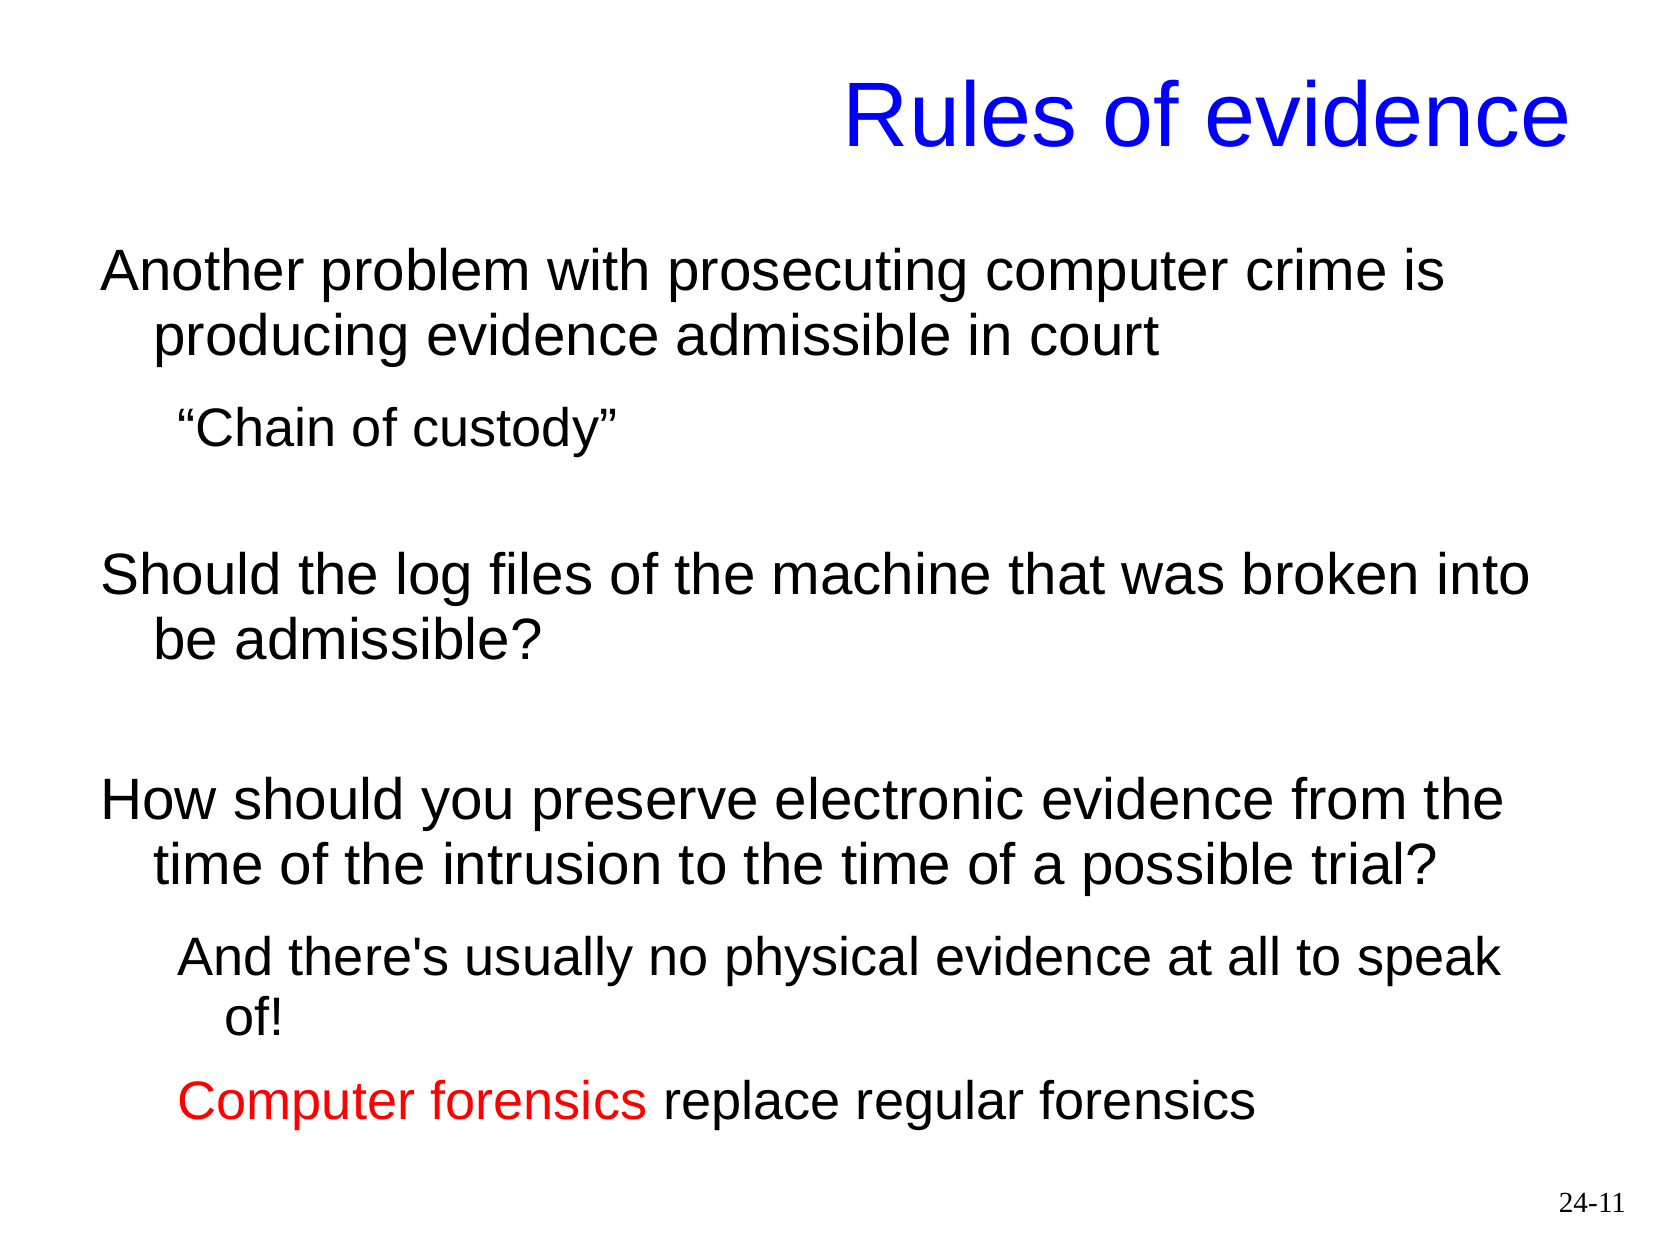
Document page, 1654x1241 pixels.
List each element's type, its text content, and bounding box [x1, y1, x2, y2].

title Rules of evidence [84, 18, 1573, 211]
list Another problem with prosecuting computer crime is producing evidence admissible in court “Chain of custody” Should the log files of the machine that was broken into be admissible? How should you preserve electronic evidence from the time of the intrusion to the time of a possible trial? And there's usually no physical evidence at all to speak of! Computer forensics replace regular forensics [82, 237, 1571, 1156]
